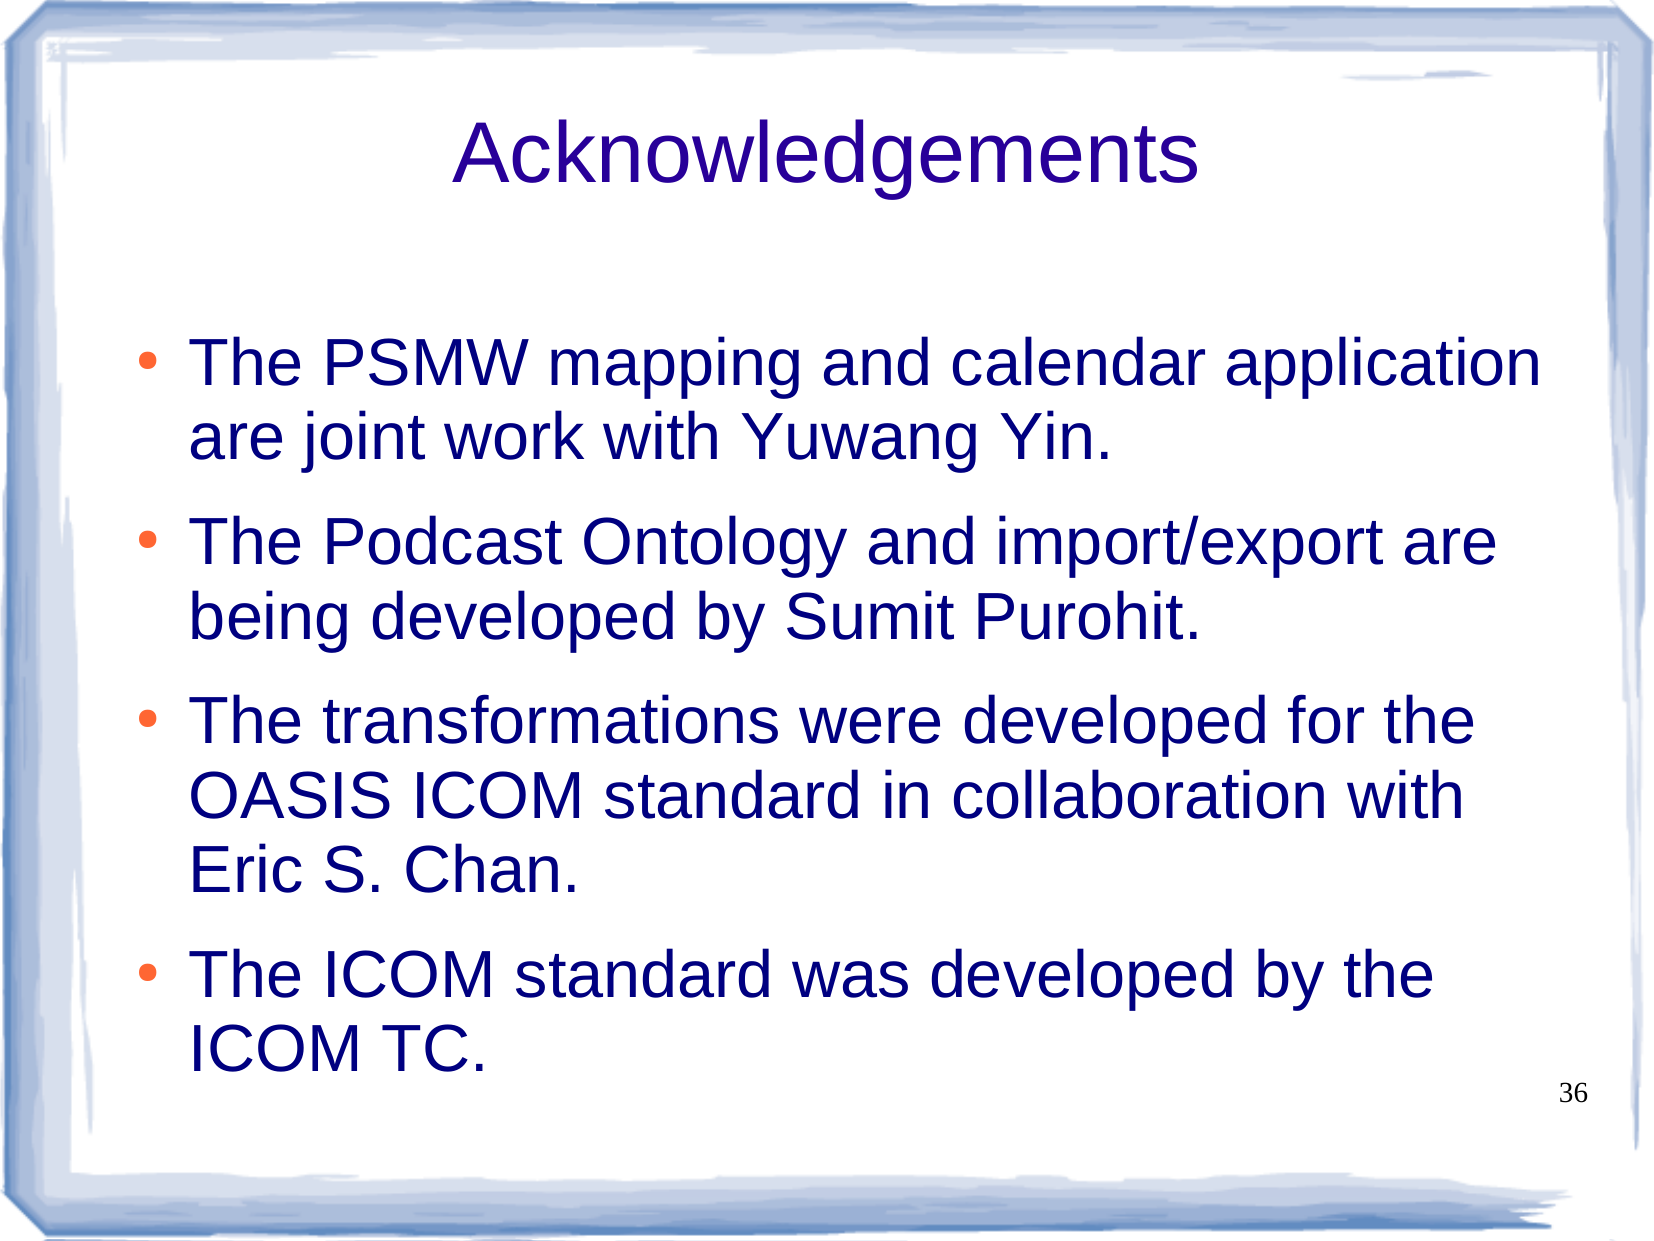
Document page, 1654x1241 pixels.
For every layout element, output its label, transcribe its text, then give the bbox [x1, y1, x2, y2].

picture [0, 0, 1654, 1241]
list The PSMW mapping and calendar application are joint work with Yuwang Yin. The Podcast Ontology and import/export are being developed by Sumit Purohit. The transformations were developed for the OASIS ICOM standard in collaboration with Eric S. Chan. The ICOM standard was developed by the ICOM TC. [118, 324, 1571, 1144]
title Acknowledgements [82, 49, 1571, 257]
